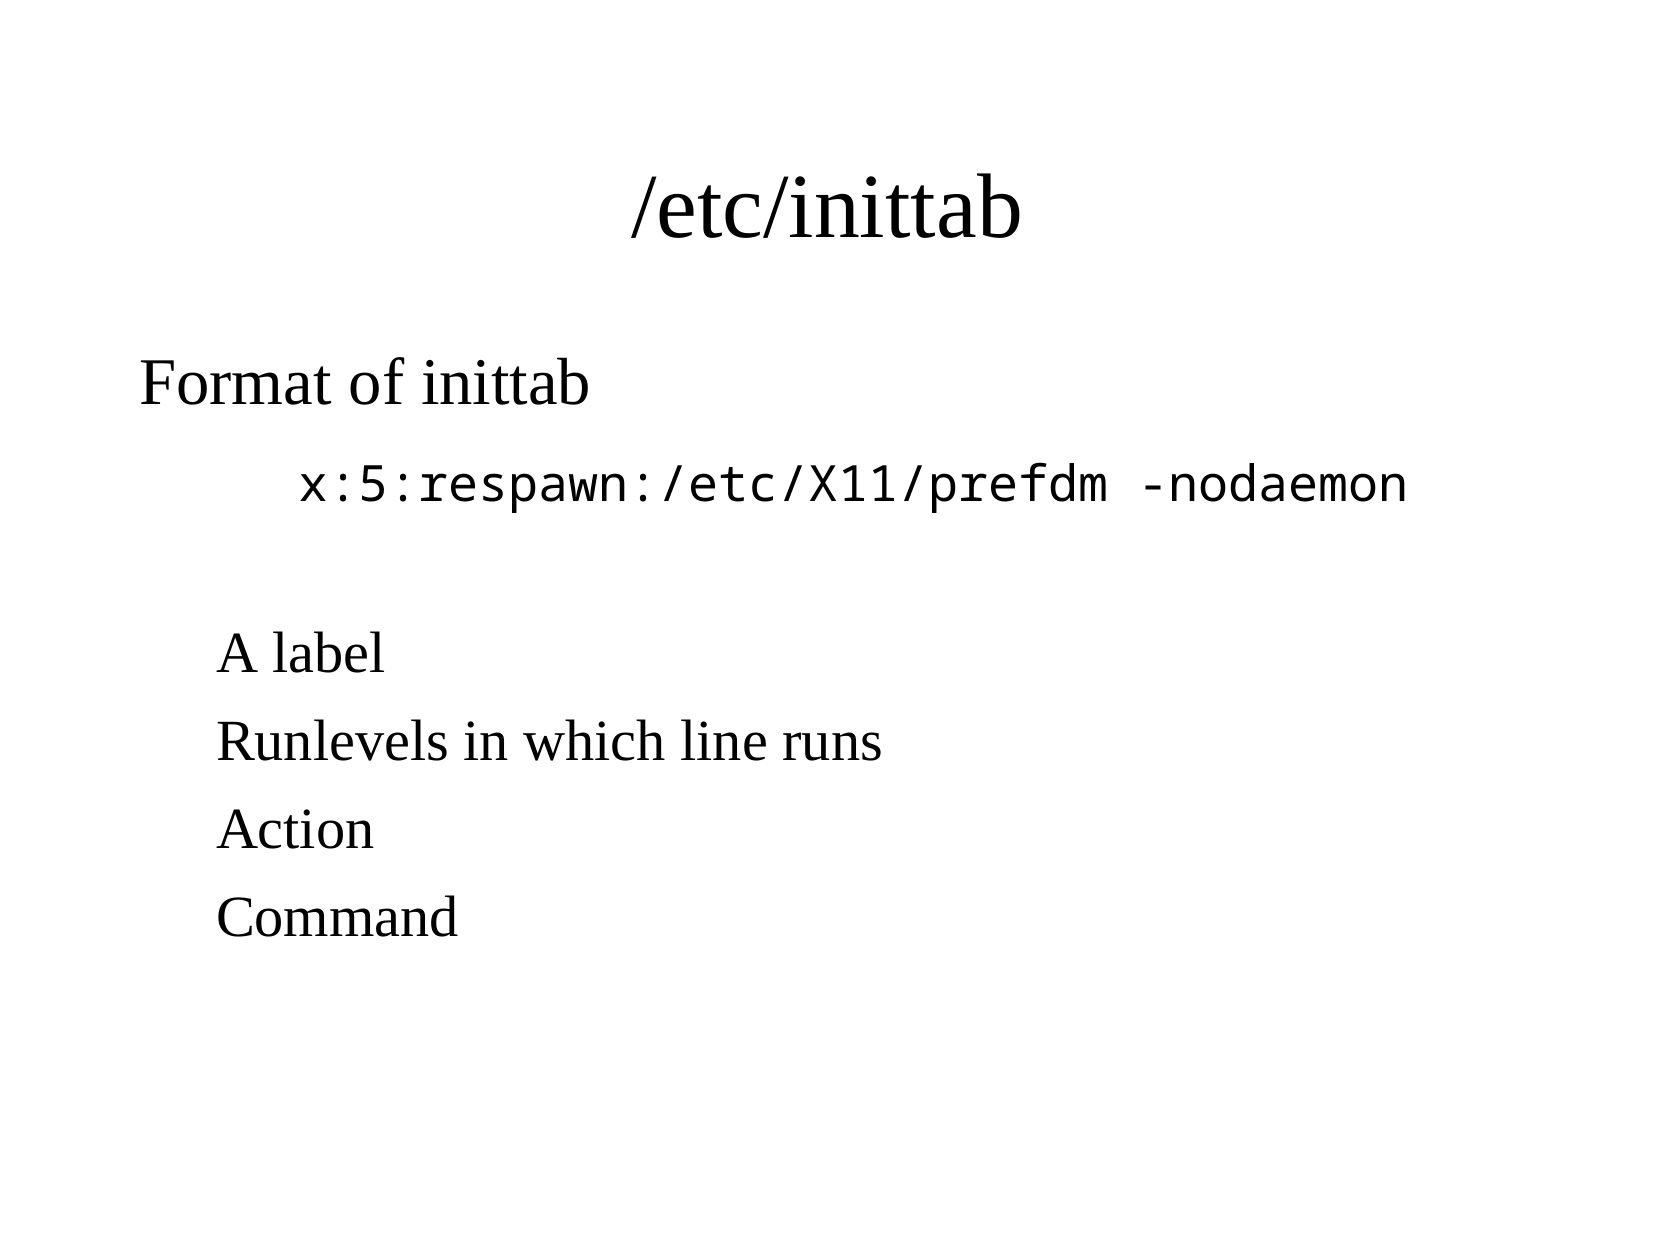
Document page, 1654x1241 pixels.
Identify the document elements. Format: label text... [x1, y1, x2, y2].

list Format of inittab x:5:respawn:/etc/X11/prefdm -nodaemon A label Runlevels in which line runs Action Command [121, 344, 1534, 1127]
title /etc/inittab [121, 102, 1534, 311]
